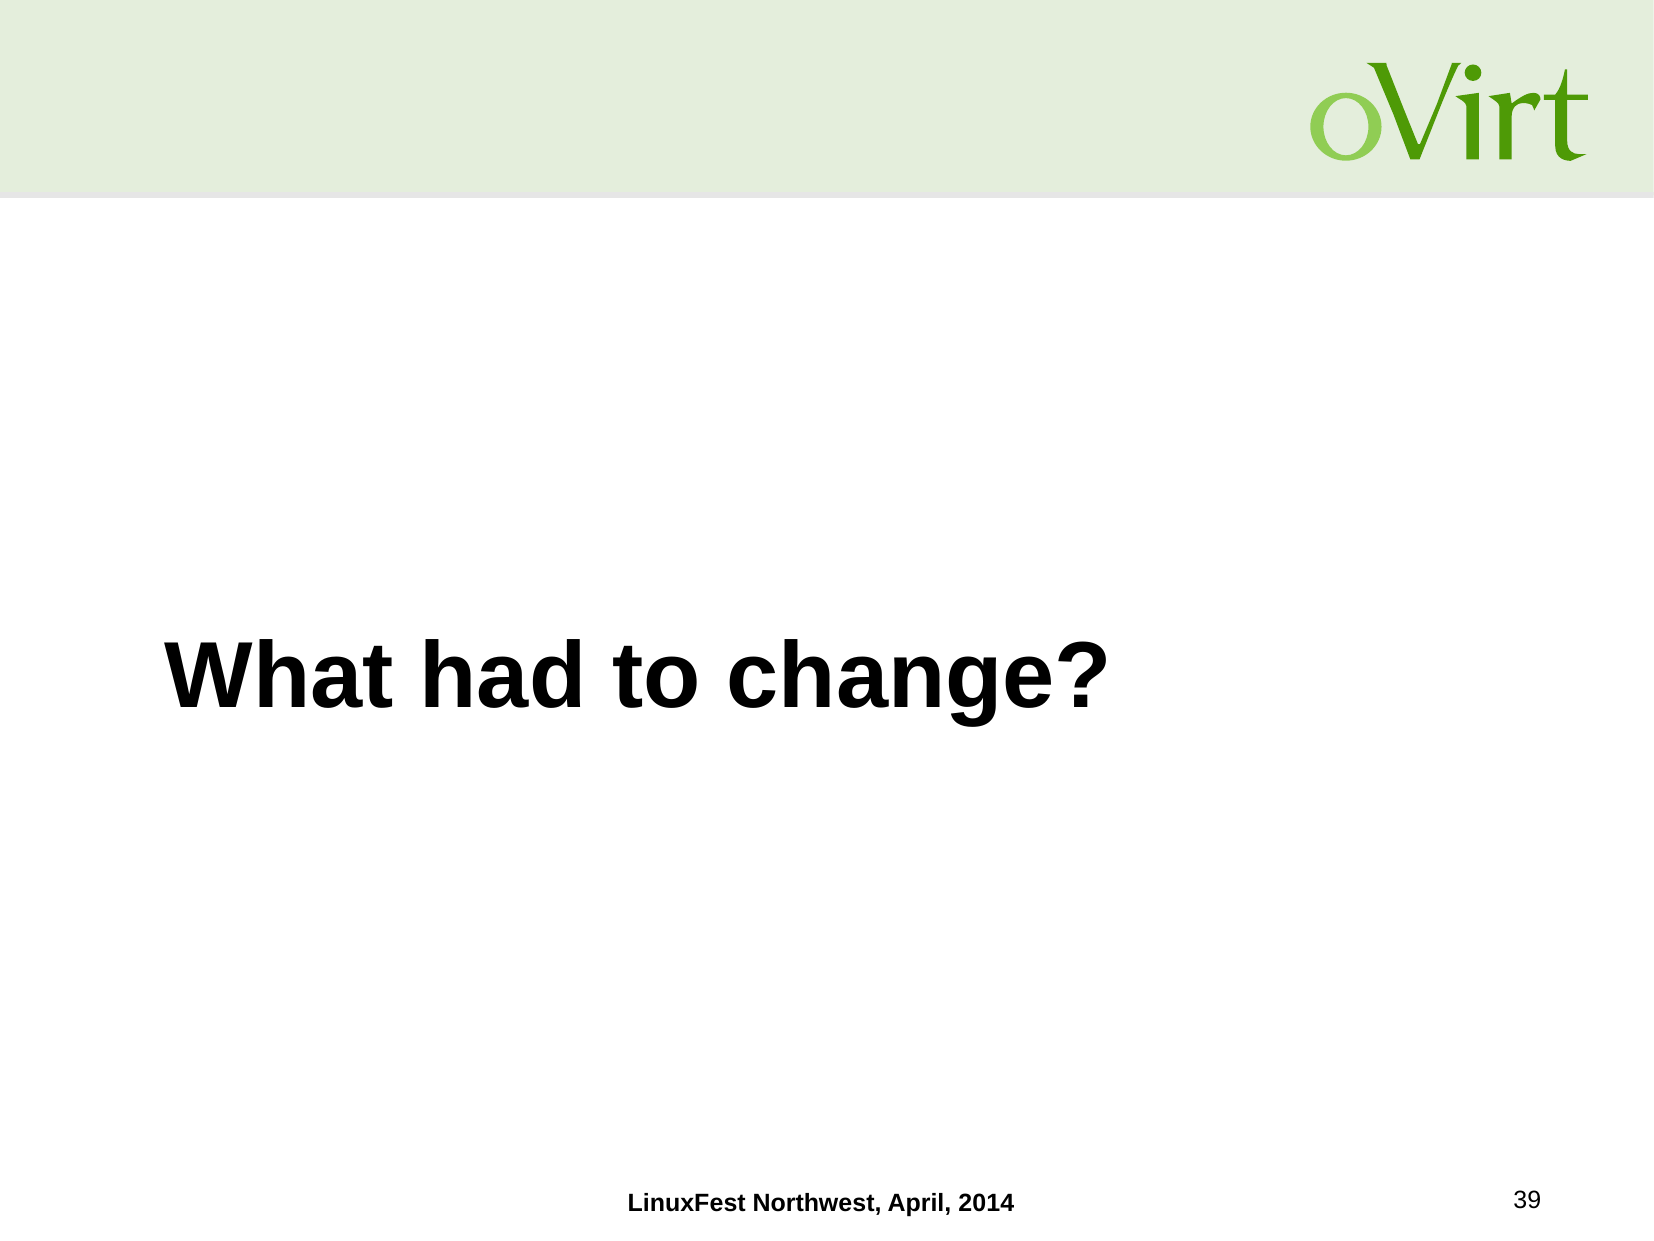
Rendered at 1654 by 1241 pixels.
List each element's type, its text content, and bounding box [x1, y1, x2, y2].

text_box What had to change? [150, 615, 1654, 750]
